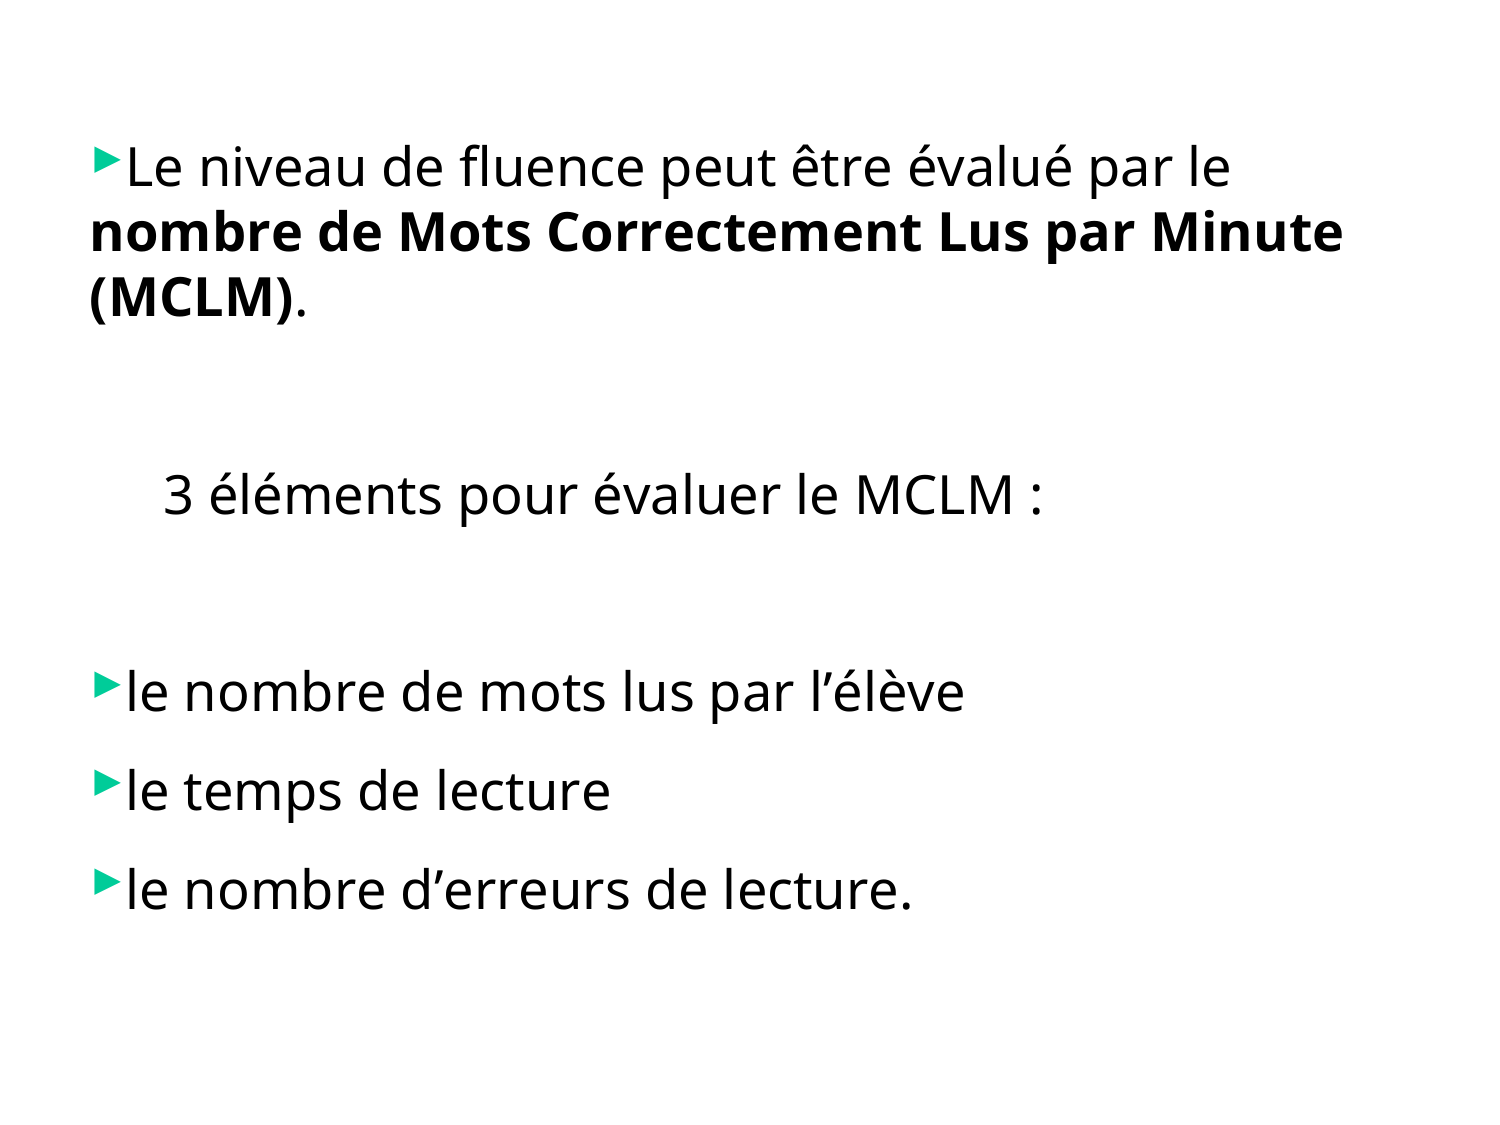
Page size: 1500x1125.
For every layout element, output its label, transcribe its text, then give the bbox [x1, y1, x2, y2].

text_box Le niveau de fluence peut être évalué par le nombre de Mots Correctement Lus par Minute (MCLM). 3 éléments pour évaluer le MCLM : le nombre de mots lus par l’élève le temps de lecture le nombre d’erreurs de lecture. [75, 125, 1413, 1027]
